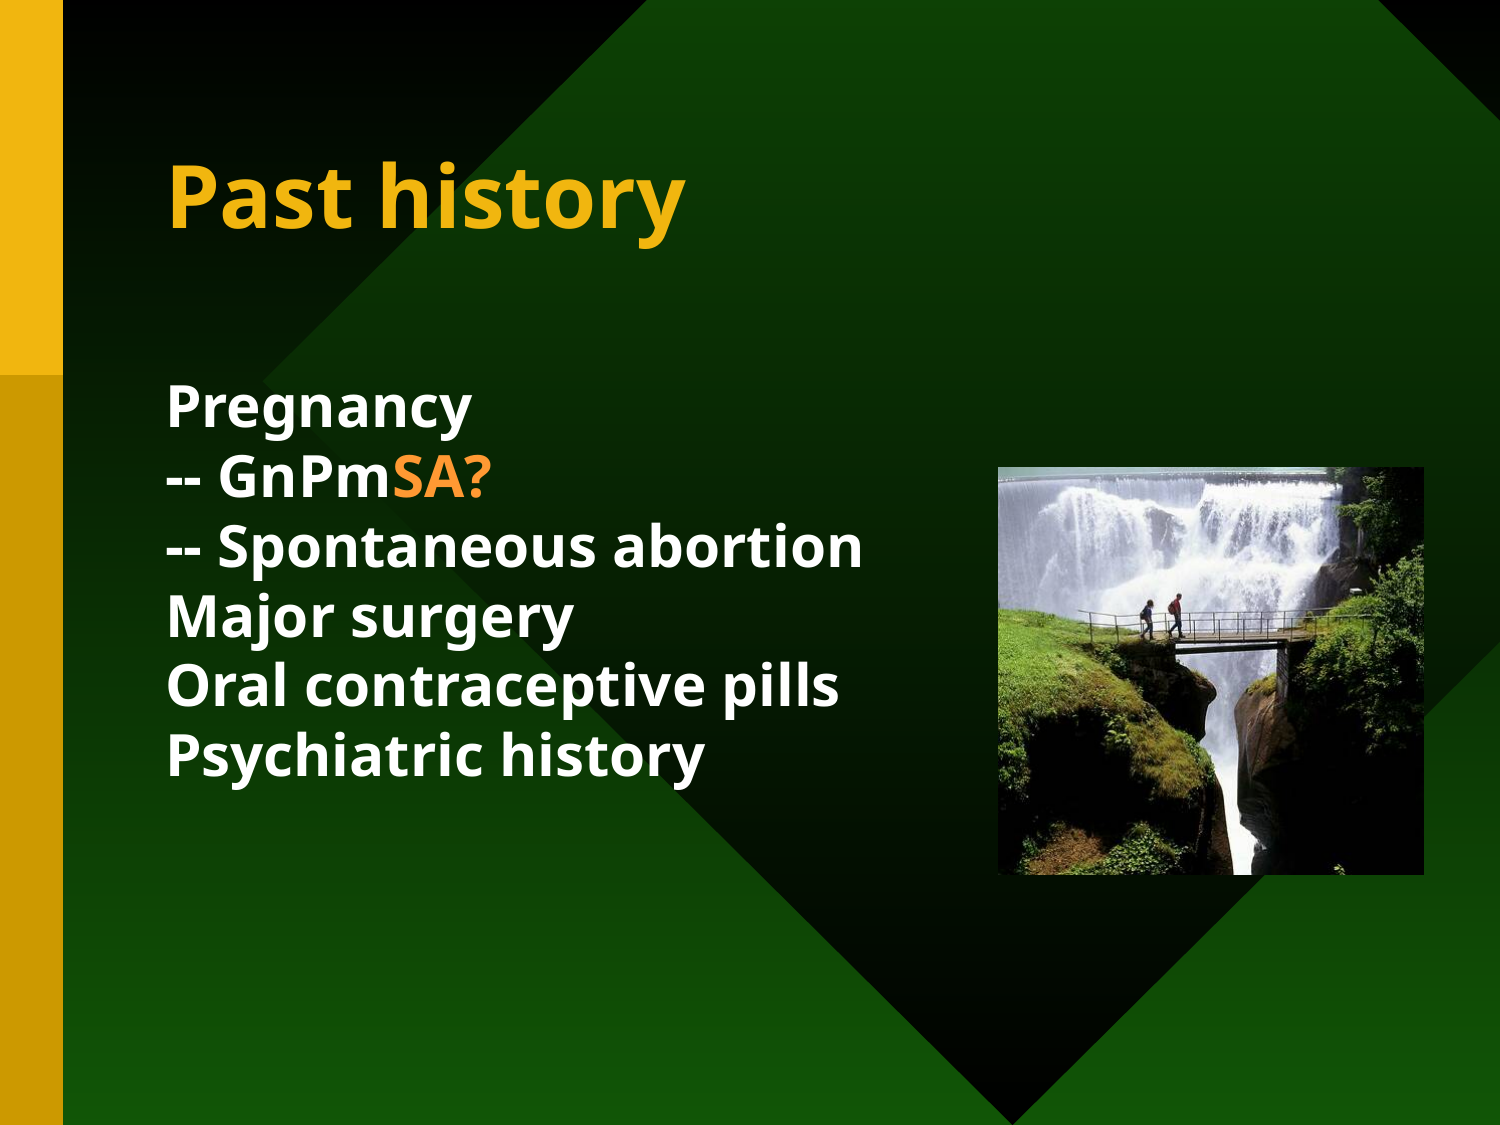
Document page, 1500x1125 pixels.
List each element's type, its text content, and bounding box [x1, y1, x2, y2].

title Past history [150, 99, 1388, 288]
list Pregnancy -- GnPmSA? -- Spontaneous abortion Major surgery Oral contraceptive pills Psychiatric history [150, 361, 1341, 976]
picture [1341, 467, 1424, 875]
